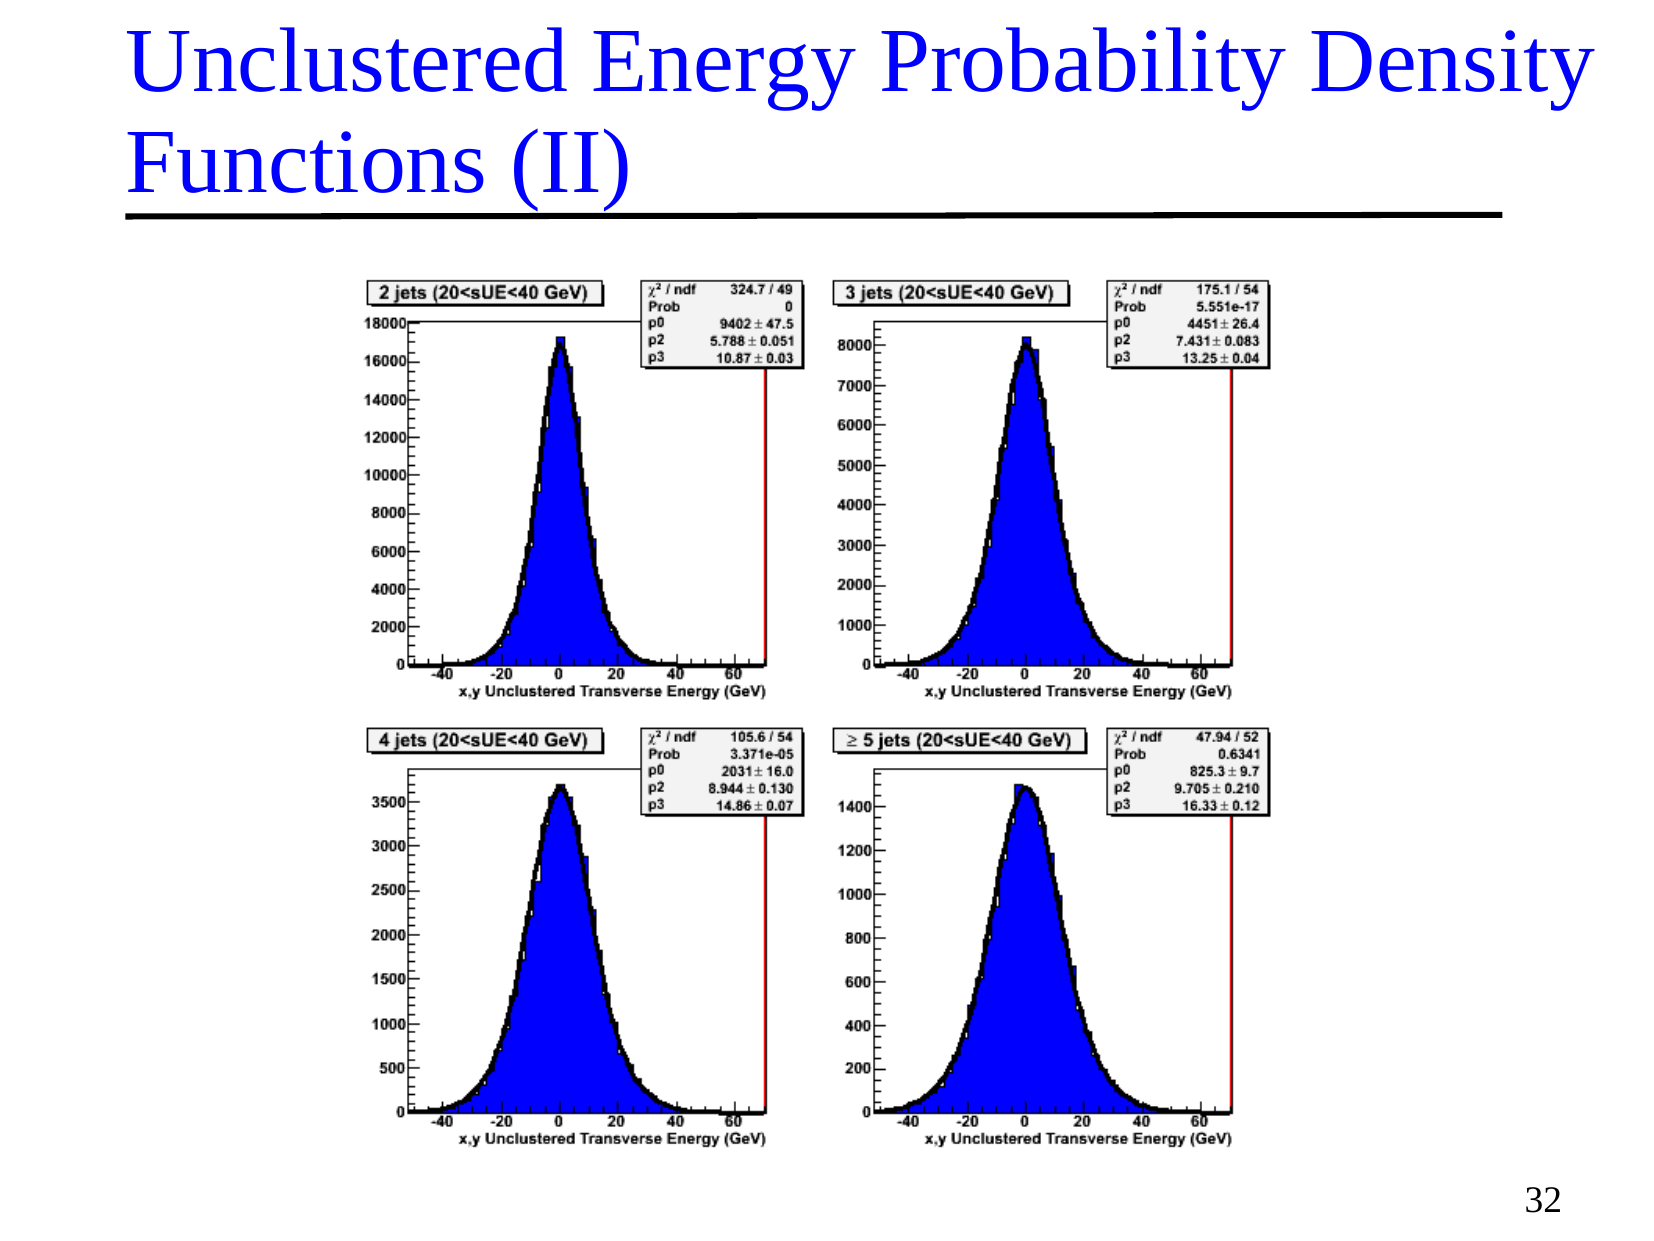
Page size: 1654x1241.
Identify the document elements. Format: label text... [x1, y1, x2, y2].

picture [356, 271, 1288, 1166]
text_box Unclustered Energy Probability Density Functions (II) [125, 9, 1602, 213]
